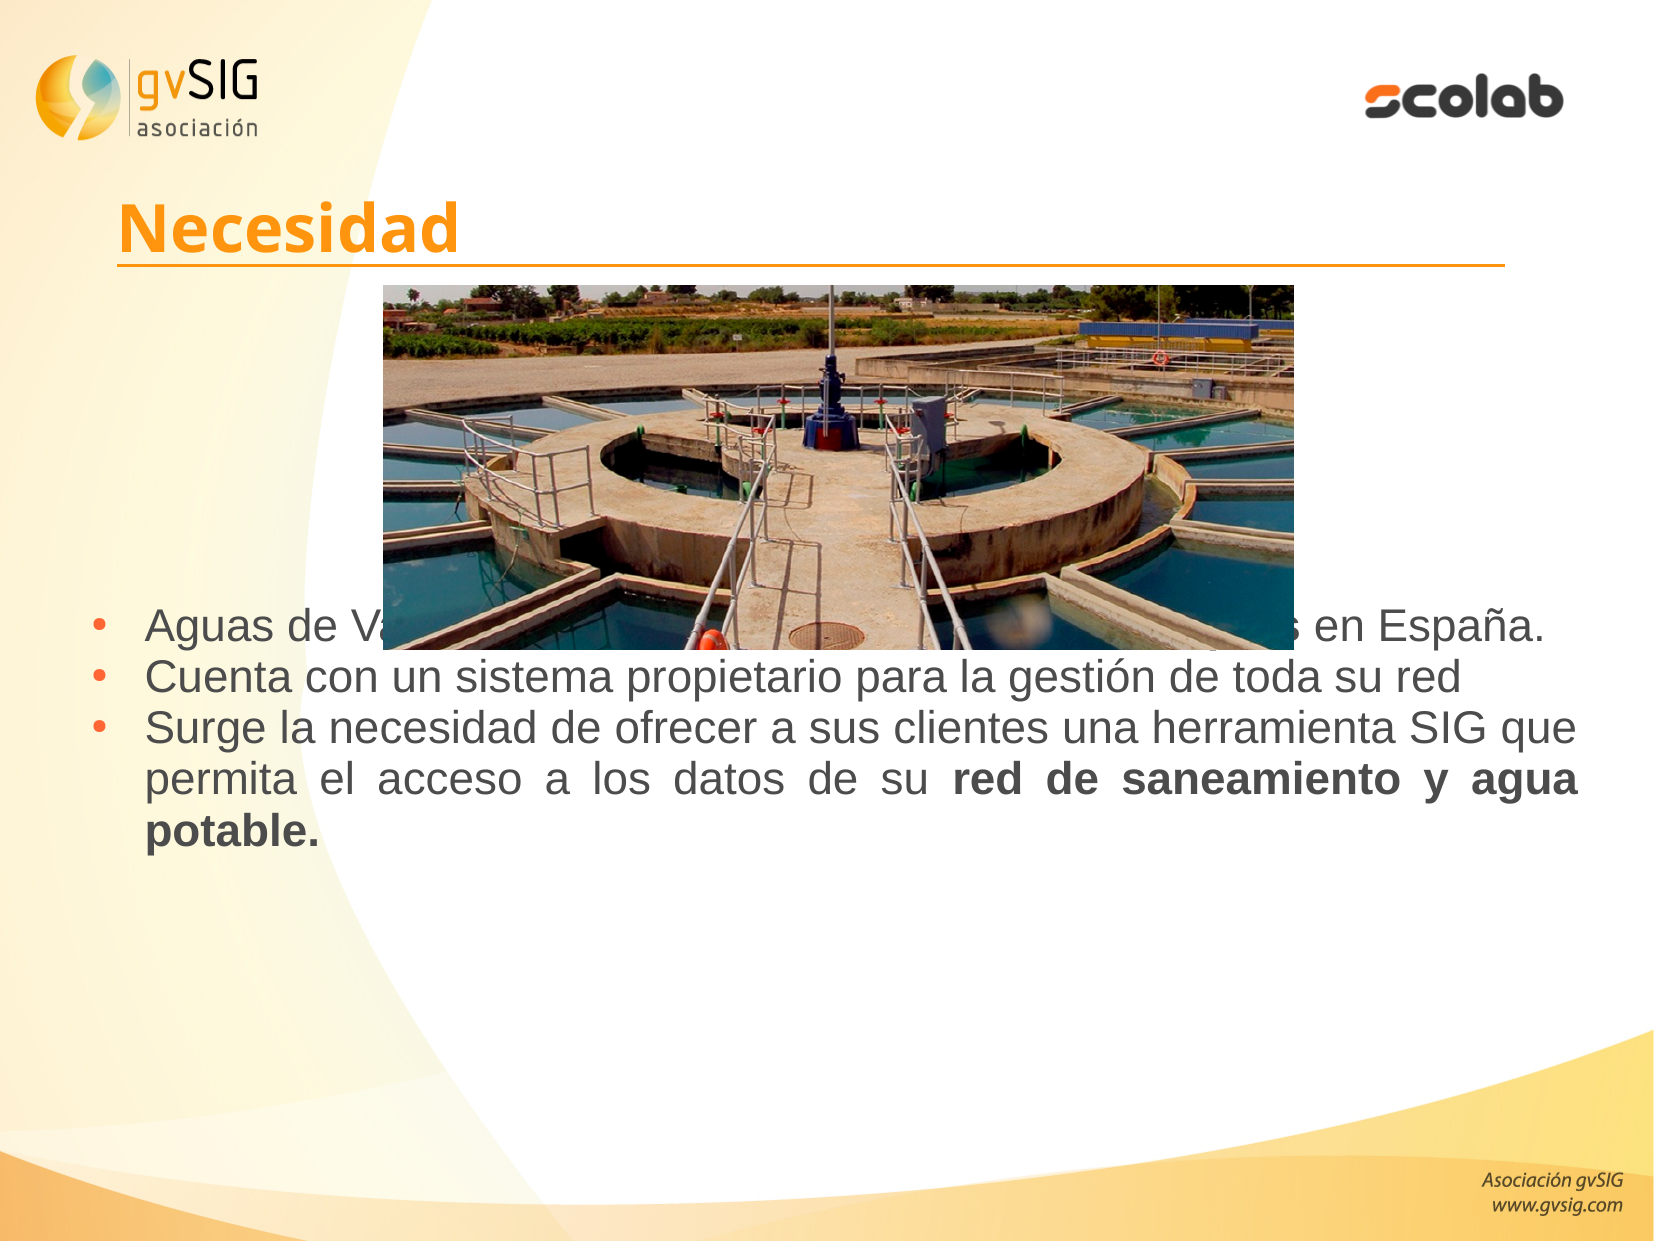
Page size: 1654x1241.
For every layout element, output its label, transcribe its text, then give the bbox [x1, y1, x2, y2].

picture [0, 0, 1654, 1241]
title Necesidad [116, 177, 1605, 276]
text_box Aguas de Valencia da servicio a más de 300 municipios en España. Cuenta con un sistema propietario para la gestión de toda su red Surge la necesidad de ofrecer a sus clientes una herramienta SIG que permita el acceso a los datos de su red de saneamiento y agua potable. [59, 284, 1594, 1181]
